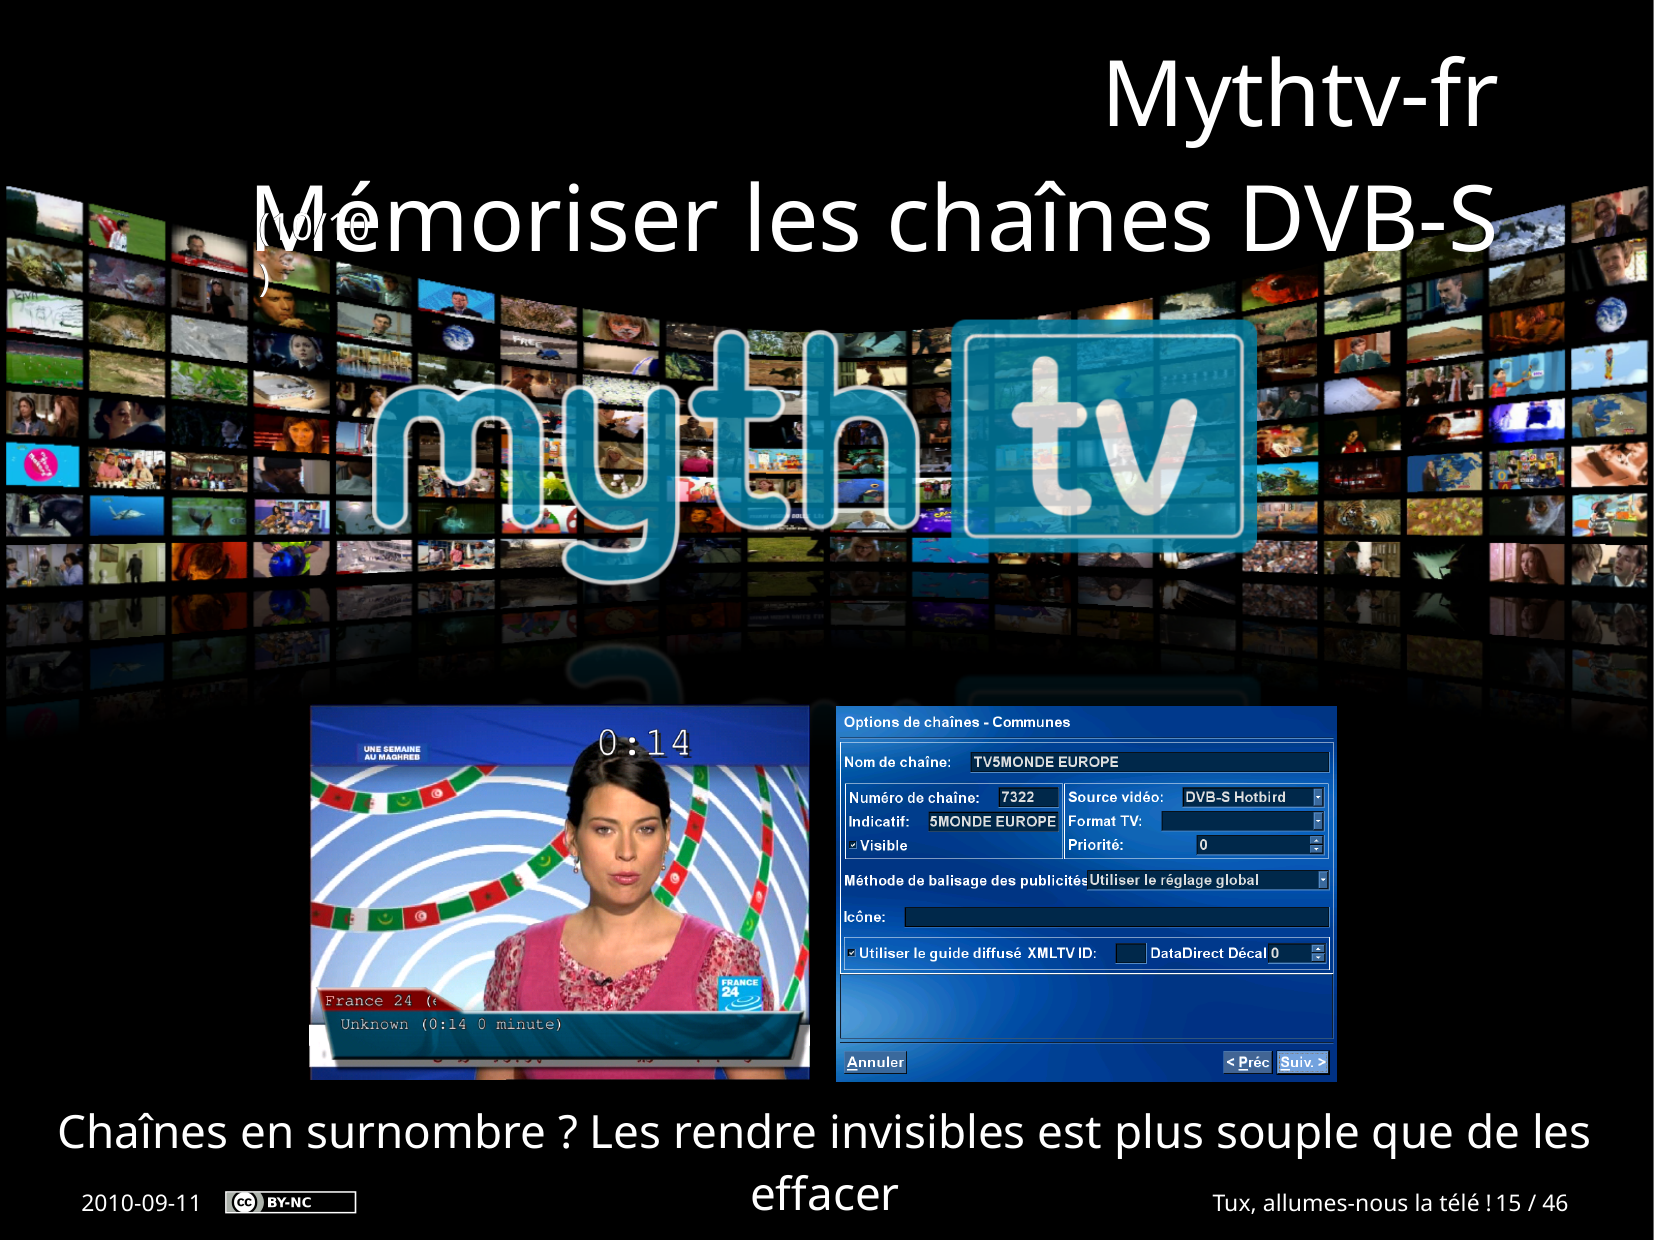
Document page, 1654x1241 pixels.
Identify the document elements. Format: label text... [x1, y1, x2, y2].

title Mythtv-fr Mémoriser les chaînes DVB-S [82, 47, 1501, 259]
list Chaînes en surnombre ? Les rendre invisibles est plus souple que de les effacer [37, 1099, 1613, 1175]
text_box (10/10) [244, 193, 395, 252]
picture [0, 0, 1654, 1240]
